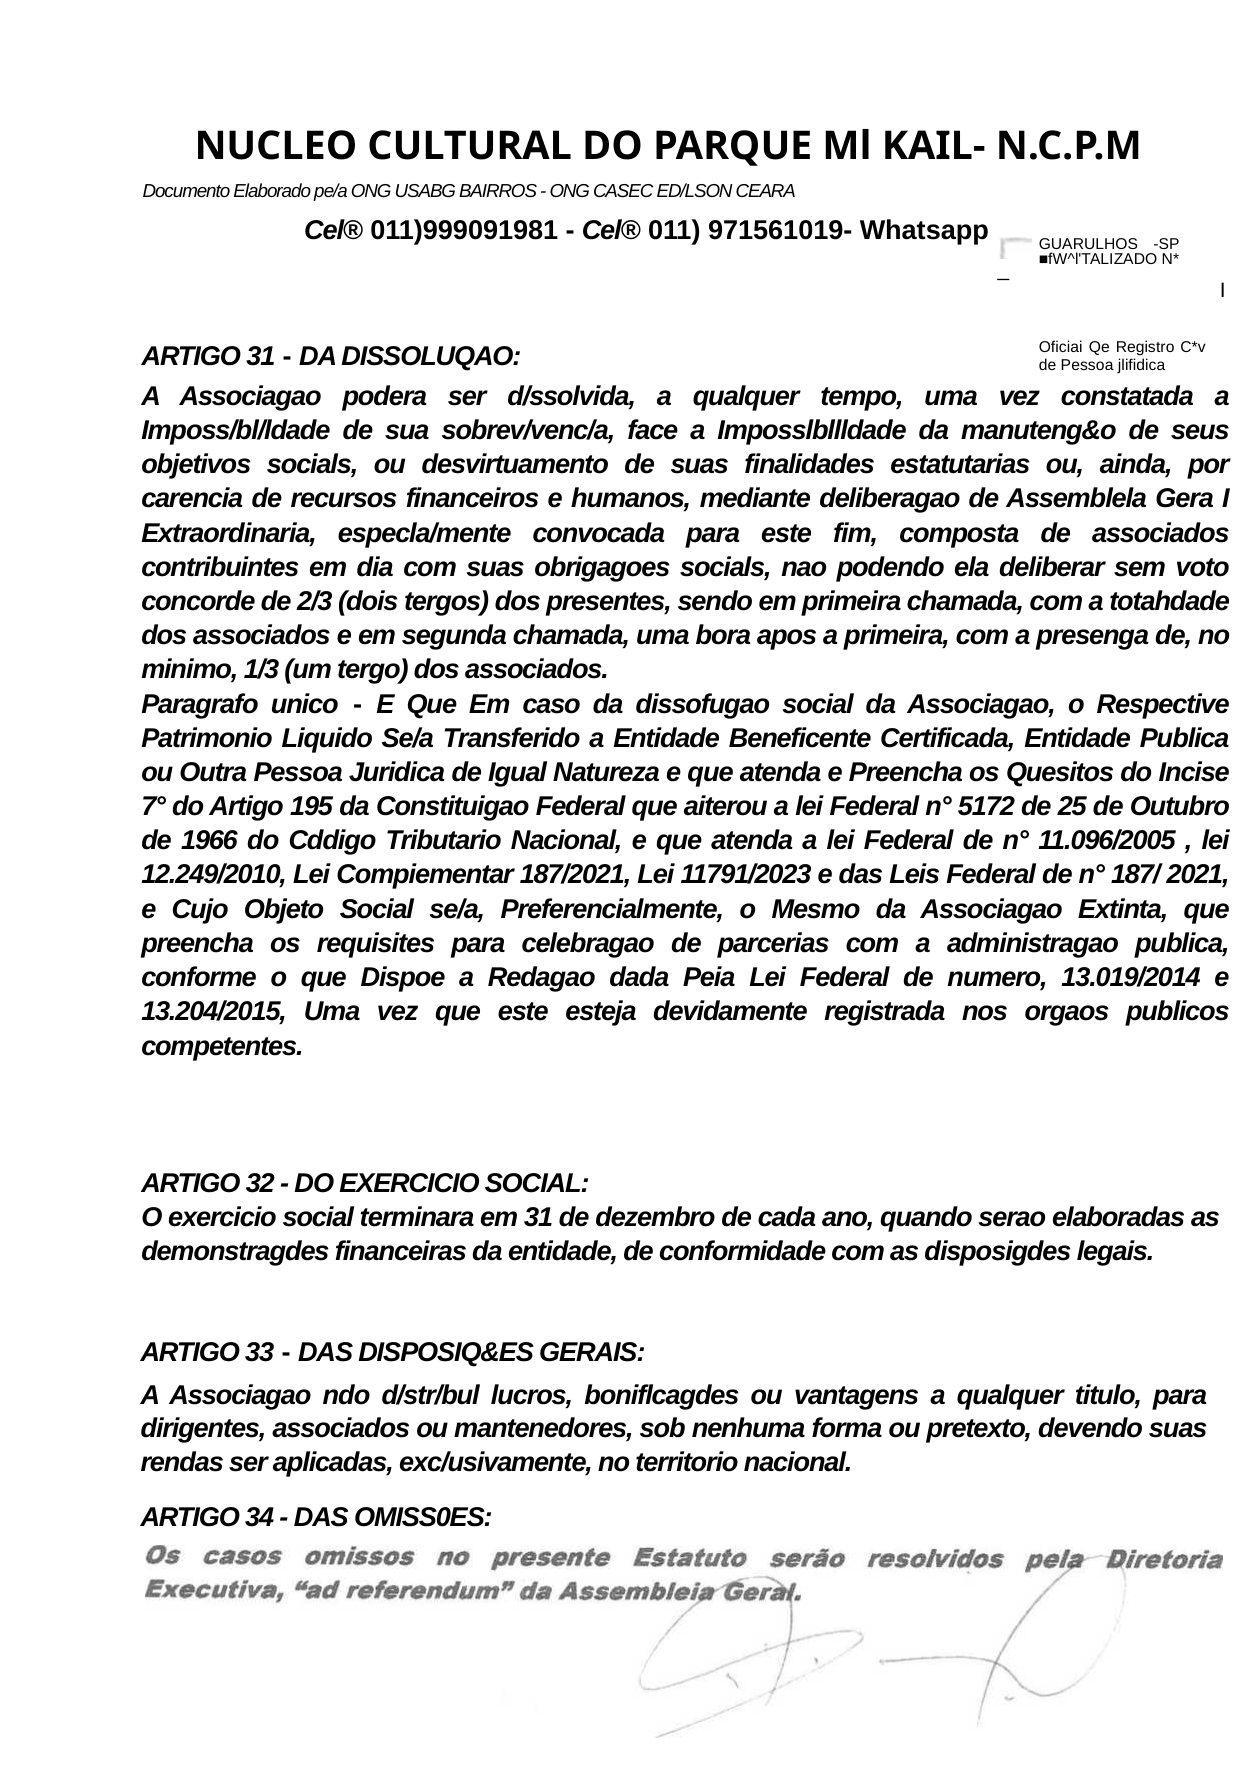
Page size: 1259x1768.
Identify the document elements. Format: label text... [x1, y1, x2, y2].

picture [999, 237, 1032, 259]
picture [145, 1545, 1223, 1738]
text_box _ [998, 255, 1009, 279]
text_box I [1220, 277, 1240, 333]
text_box ARTIGO 33 - DAS DISPOSIQ&ES GERAIS: A Associagao ndo d/str/bul lucros, boniflcagdes ou vantagens a qualquer titulo, para dirigentes, associados ou mantenedores, sob nenhuma forma ou pretexto, devendo suas rendas ser aplicadas, exc/usivamente, no territorio nacional. ARTIGO 34 - DAS OMISS0ES: [141, 1335, 1224, 1535]
text_box NUCLEO CULTURAL DO PARQUE Ml KAIL- N.C.P.M [195, 120, 1190, 174]
text_box Oficiai Qe Registro C*v de Pessoa jlifidica [1039, 338, 1209, 376]
text_box Cel® 011)999091981 - Cel® 011) 971561019- Whatsapp [304, 213, 1062, 237]
text_box ARTIGO 32 - DO EXERCICIO SOCIAL: O exercicio social terminara em 31 de dezembro de cada ano, quando serao elaboradas as demonstragdes financeiras da entidade, de conformidade com as disposigdes legais. [141, 1163, 1226, 1299]
text_box _ [998, 280, 1009, 298]
text_box GUARULHOS -SP ■fW^l'TALIZADO N* [1039, 238, 1198, 280]
text_box A Associagao podera ser d/ssolvida, a qualquer tempo, uma vez constatada a Imposs/bl/ldade de sua sobrev/venc/a, face a Imposslbllldade da manuteng&o de seus objetivos socials, ou desvirtuamento de suas finalidades estatutarias ou, ainda, por carencia de recursos financeiros e humanos, mediante deliberagao de Assemblela Gera I Extraordinaria, especla/mente convocada para este fim, composta de associados contribuintes em dia com suas obrigagoes socials, nao podendo ela deliberar sem voto concorde de 2/3 (dois tergos) dos presentes, sendo em primeira chamada, com a totahdade dos associados e em segunda chamada, uma bora apos a primeira, com a presenga de, no minimo, 1/3 (um tergo) dos associados. Paragrafo unico - E Que Em caso da dissofugao social da Associagao, o Respective Patrimonio Liquido Se/a Transferido a Entidade Beneficente Certificada, Entidade Publica ou Outra Pessoa Juridica de Igual Natureza e que atenda e Preencha os Quesitos do Incise 7° do Artigo 195 da Constituigao Federal que aiterou a lei Federal n° 5172 de 25 de Outubro de 1966 do Cddigo Tributario Nacional, e que atenda a lei Federal de n° 11.096/2005 , lei 12.249/2010, Lei Compiementar 187/2021, Lei 11791/2023 e das Leis Federal de n° 187/ 2021, e Cujo Objeto Social se/a, Preferencialmente, o Mesmo da Associagao Extinta, que preencha os requisites para celebragao de parcerias com a administragao publica, conforme o que Dispoe a Redagao dada Peia Lei Federal de numero, 13.019/2014 e 13.204/2015, Uma vez que este esteja devidamente registrada nos orgaos publicos competentes. [141, 376, 1229, 1129]
text_box ARTIGO 31 - DA DISSOLUQAO: [142, 338, 552, 372]
text_box Documento Elaborado pe/a ONG USABG BAIRROS - ONG CASEC ED/LSON CEARA [142, 179, 966, 207]
